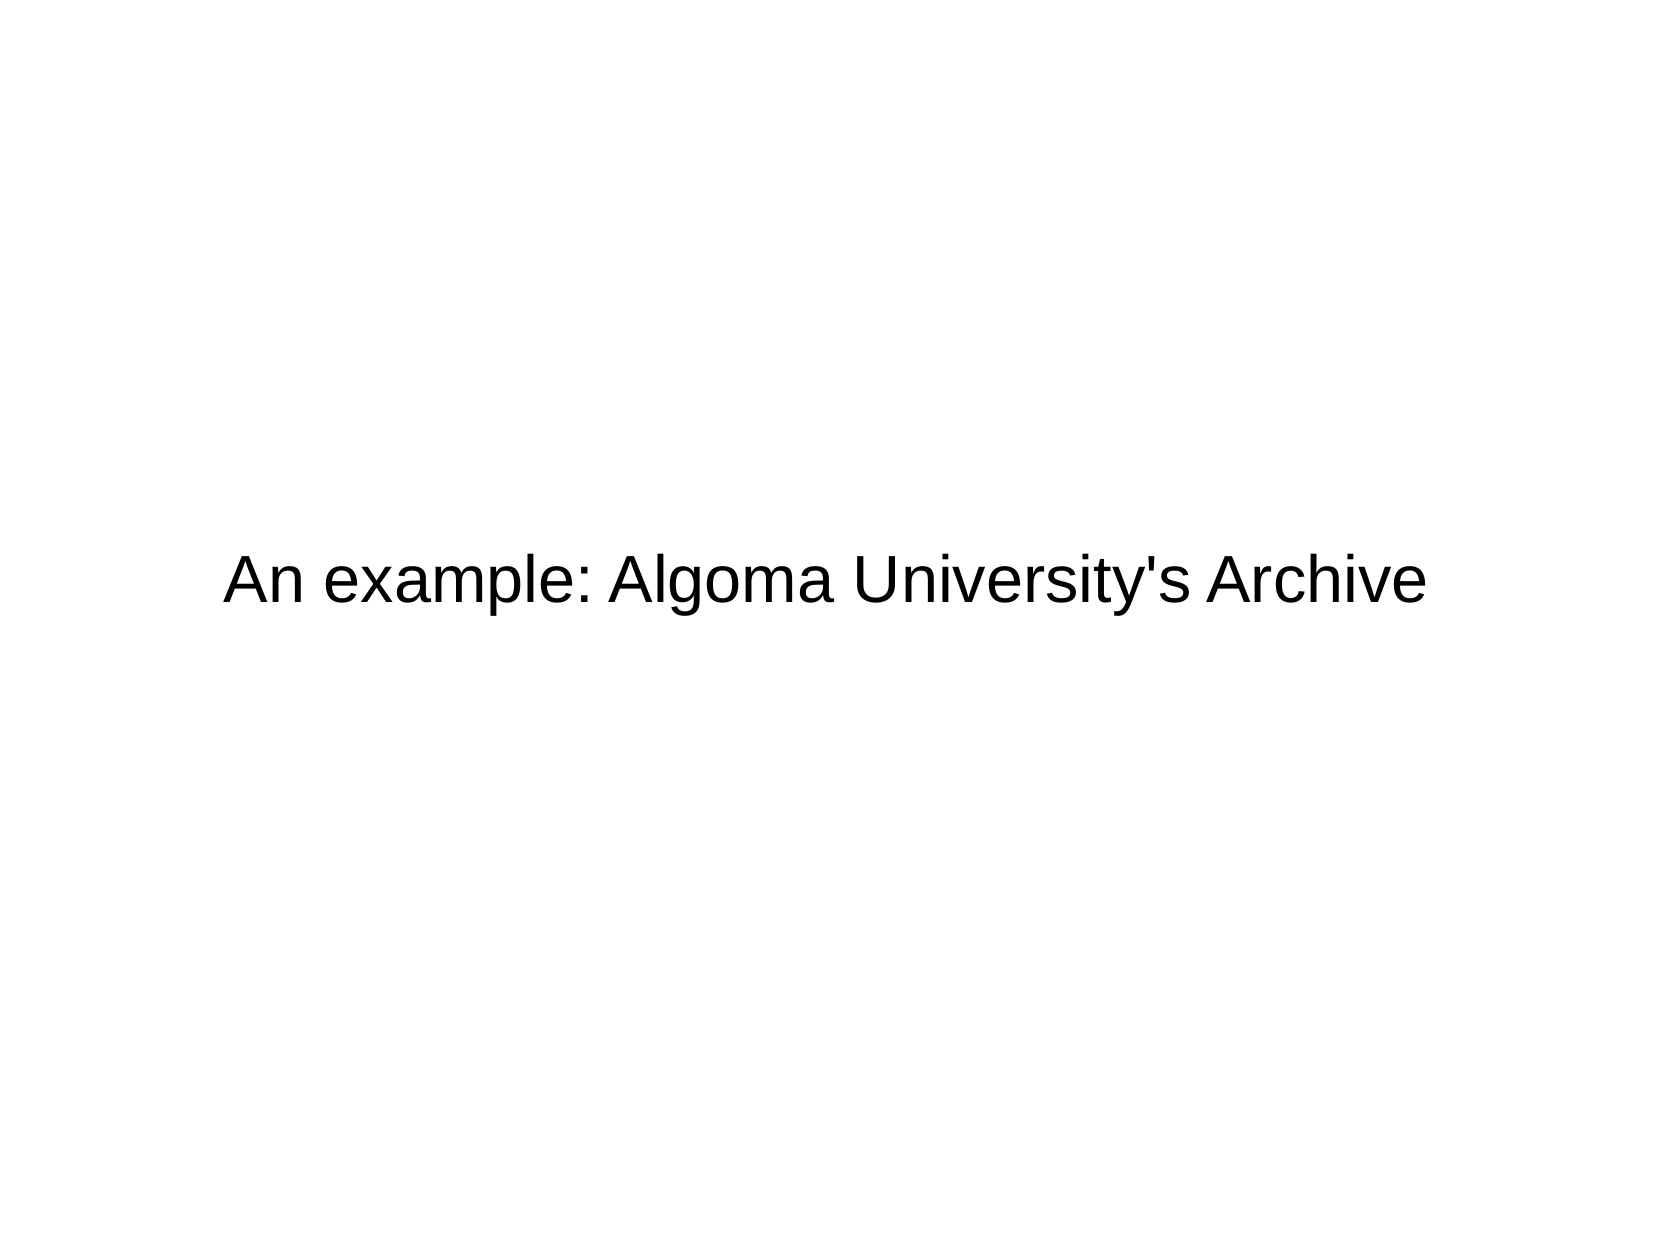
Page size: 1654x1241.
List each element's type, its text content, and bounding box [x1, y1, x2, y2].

subtitle An example: Algoma University's Archive [82, 49, 1571, 1109]
